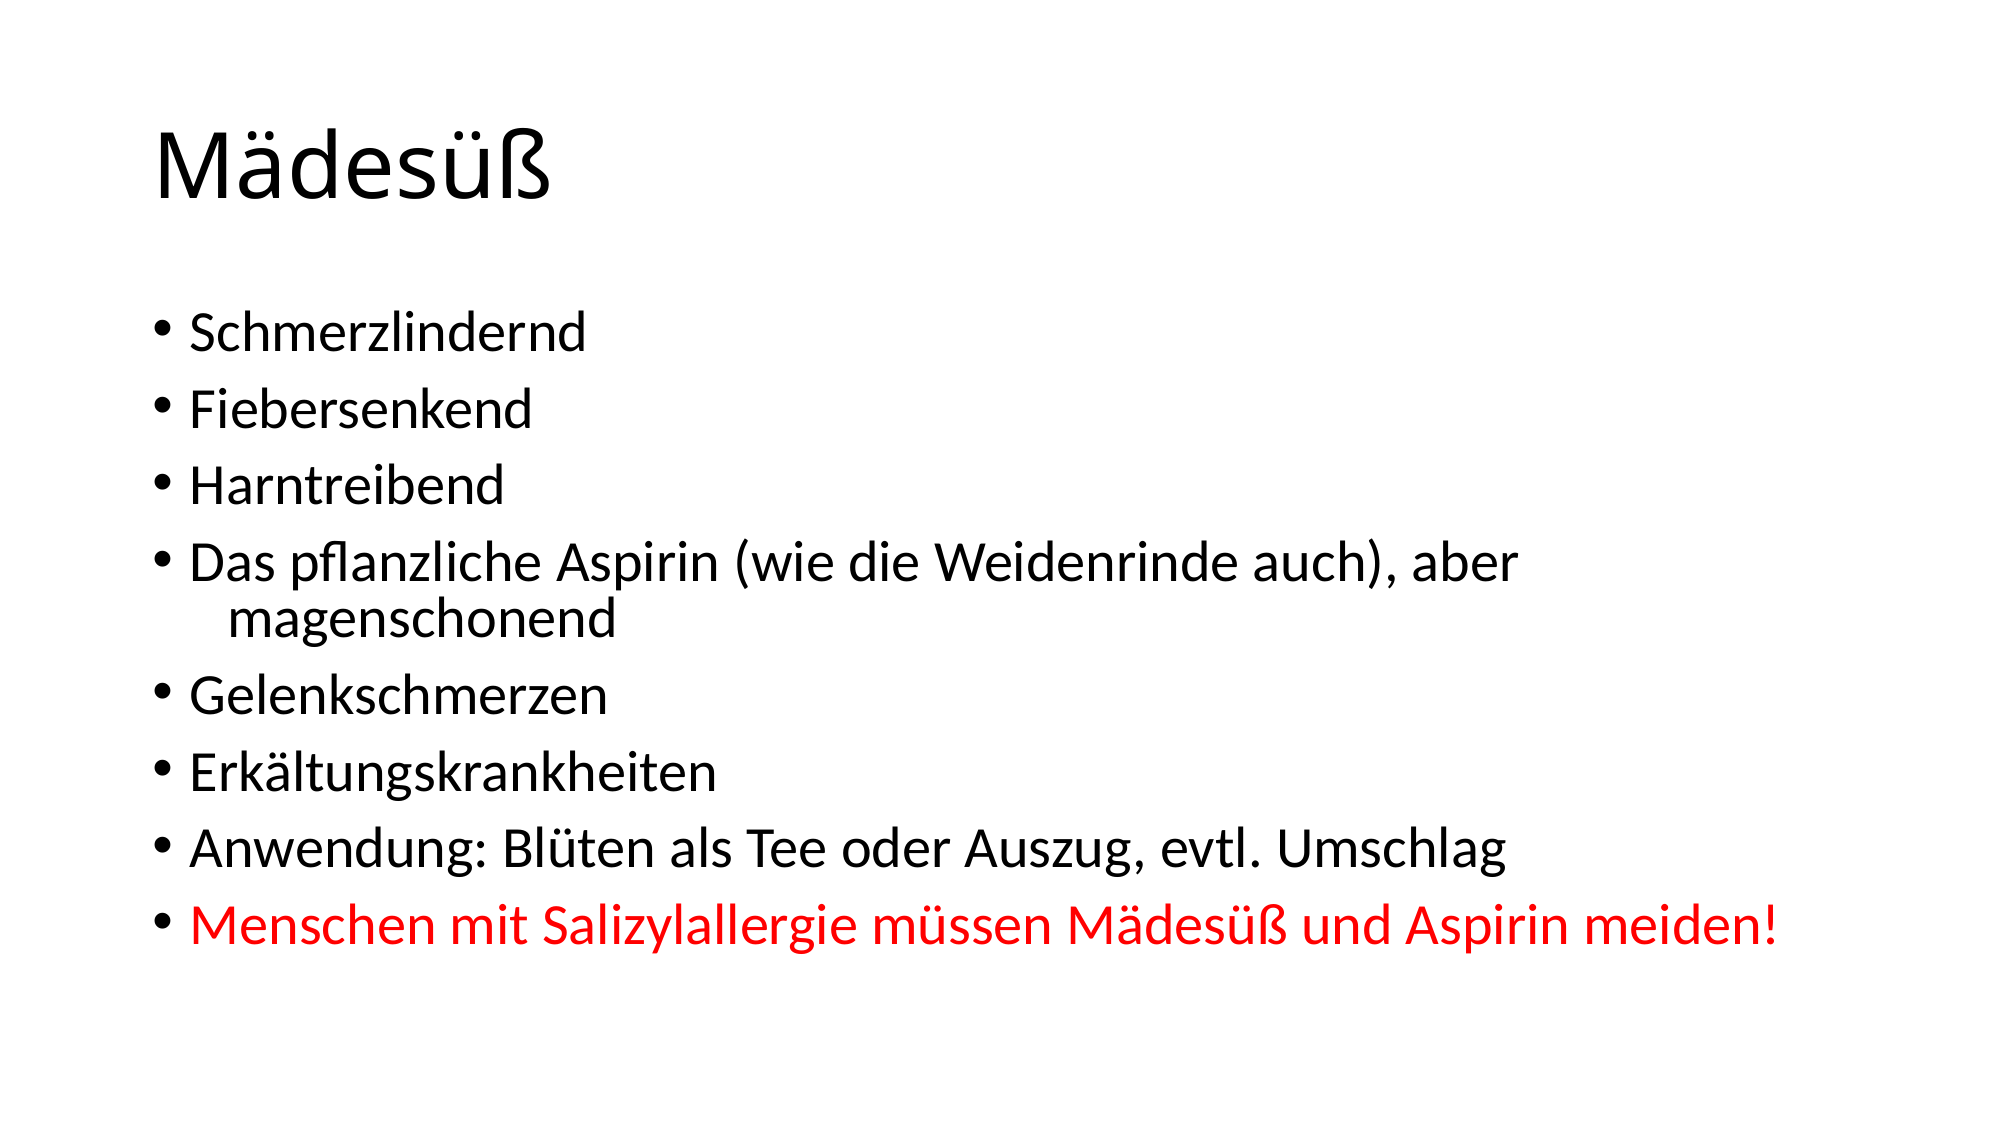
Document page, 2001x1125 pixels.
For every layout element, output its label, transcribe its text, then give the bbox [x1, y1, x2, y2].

list Schmerzlindernd Fiebersenkend Harntreibend Das pflanzliche Aspirin (wie die Weidenrinde auch), aber magenschonend Gelenkschmerzen Erkältungskrankheiten Anwendung: Blüten als Tee oder Auszug, evtl. Umschlag Menschen mit Salizylallergie müssen Mädesüß und Aspirin meiden! [137, 299, 1863, 1014]
title Mädesüß [137, 59, 1863, 278]
